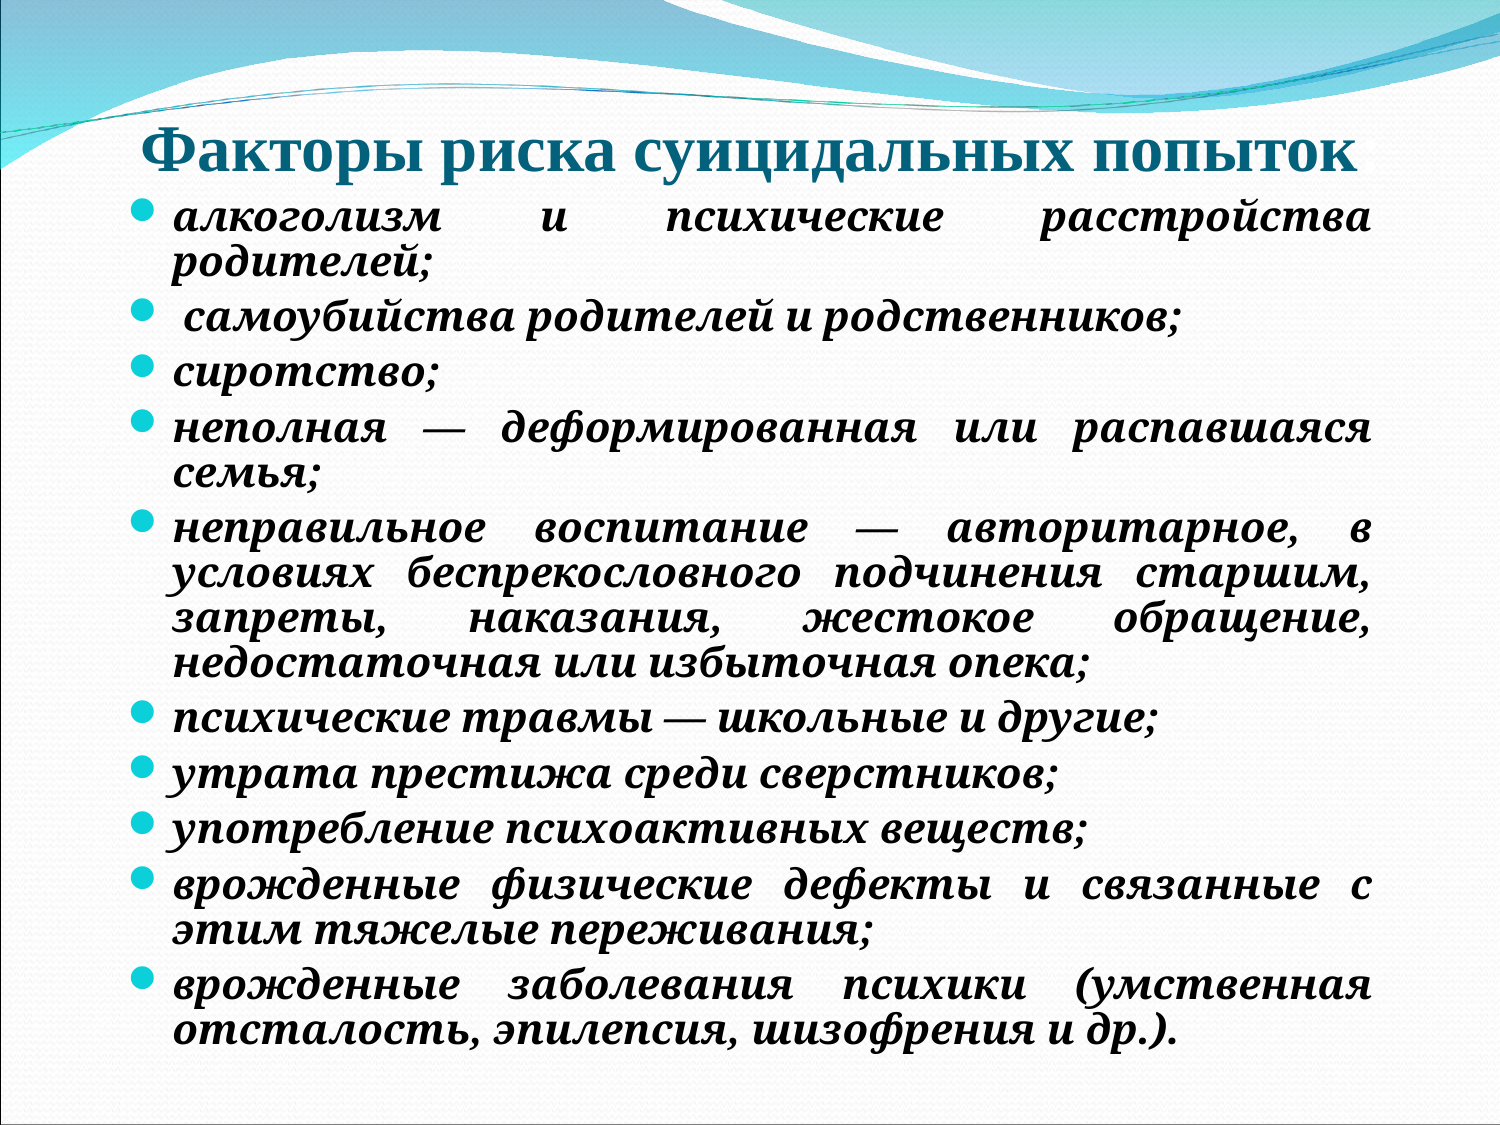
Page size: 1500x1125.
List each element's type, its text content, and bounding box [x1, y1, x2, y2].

list алкоголизм и психические расстройства родителей; самоубийства родителей и родственников; сиротство; неполная — деформированная или распавшаяся семья; неправильное воспитание — авторитарное, в условиях беспрекословного подчинения старшим, запреты, наказания, жестокое обращение, недостаточная или избыточная опека; психические травмы — школьные и другие; утрата престижа среди сверстников; употребление психоактивных веществ; врожденные физические дефекты и связанные с этим тяжелые переживания; врожденные заболевания психики (умственная отсталость, эпилепсия, шизофрения и др.). [112, 187, 1388, 1000]
title Факторы риска суицидальных попыток: [123, 90, 1399, 186]
picture [0, 0, 1500, 1125]
